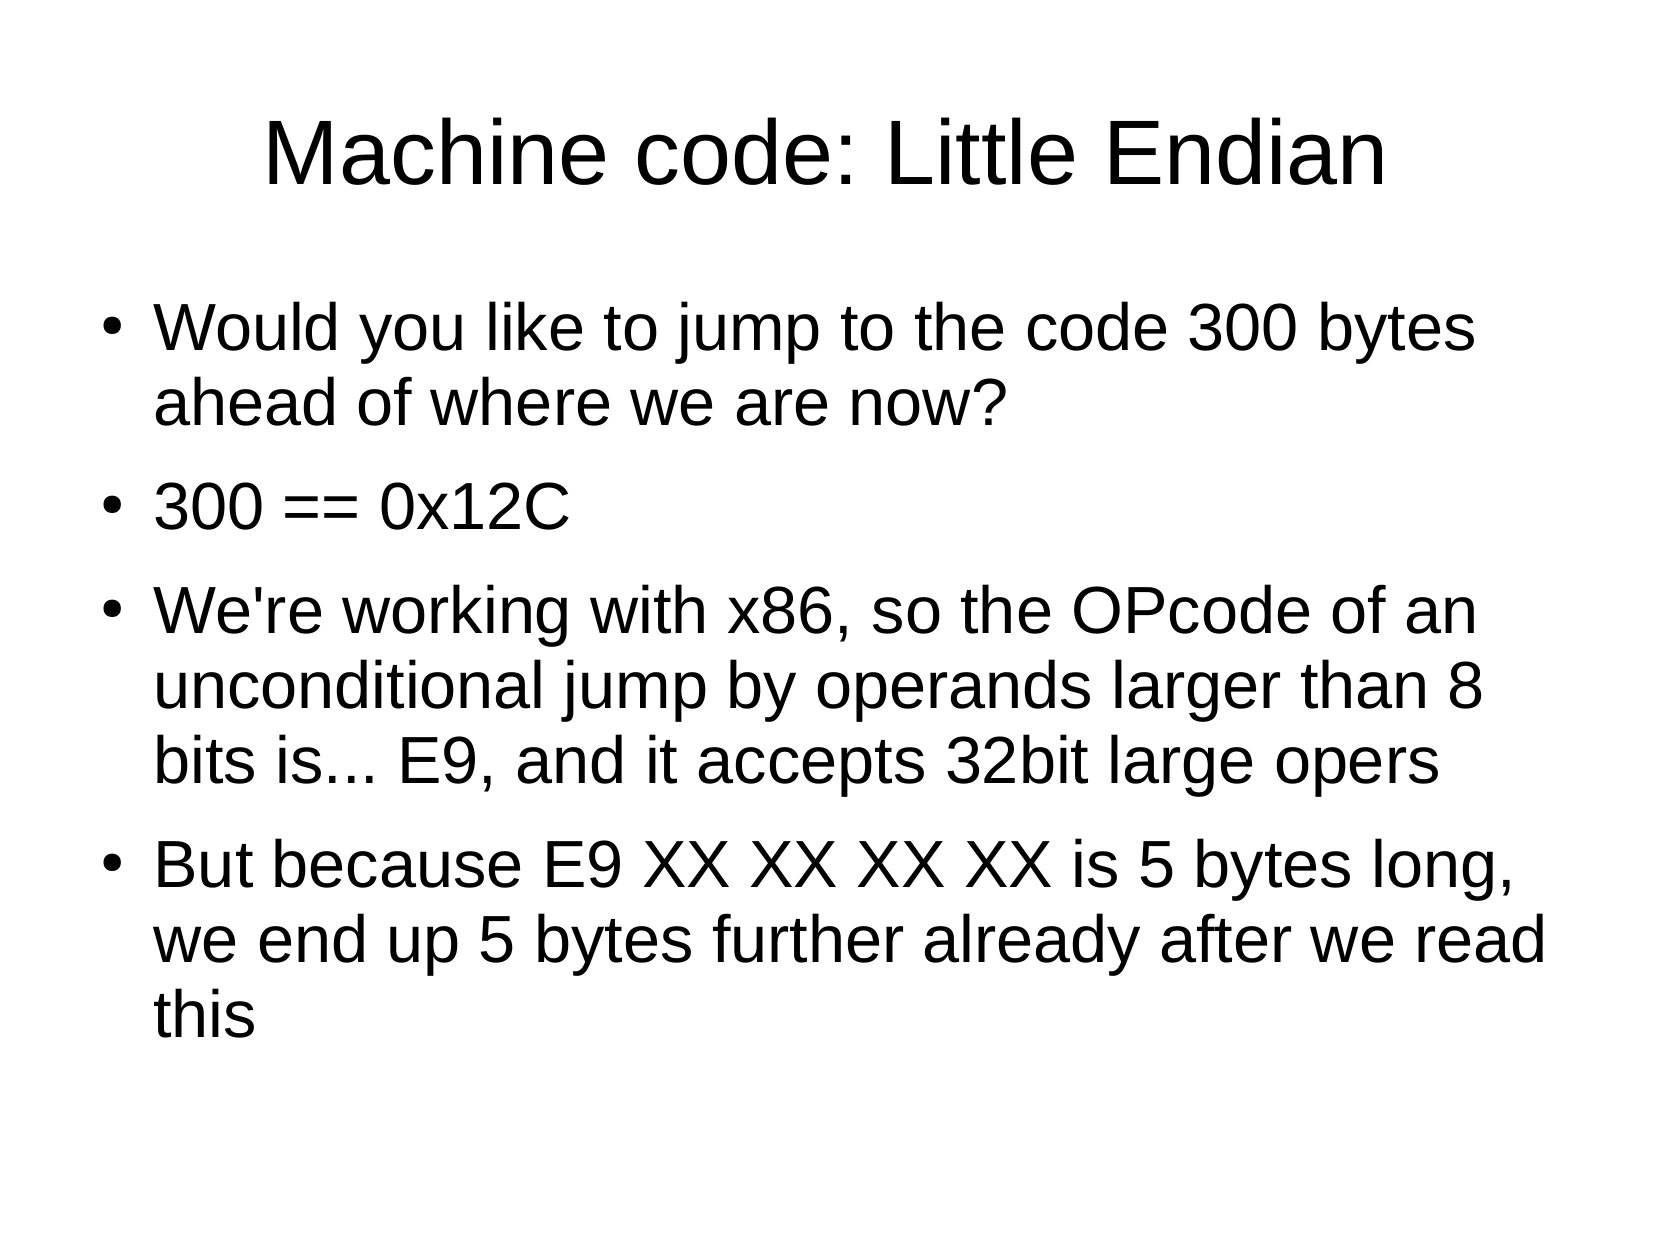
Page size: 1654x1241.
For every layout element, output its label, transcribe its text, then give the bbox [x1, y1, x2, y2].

list Would you like to jump to the code 300 bytes ahead of where we are now? 300 == 0x12C We're working with x86, so the OPcode of an unconditional jump by operands larger than 8 bits is... E9, and it accepts 32bit large opers But because E9 XX XX XX XX is 5 bytes long, we end up 5 bytes further already after we read this [82, 290, 1571, 1217]
title Machine code: Little Endian [82, 49, 1571, 257]
